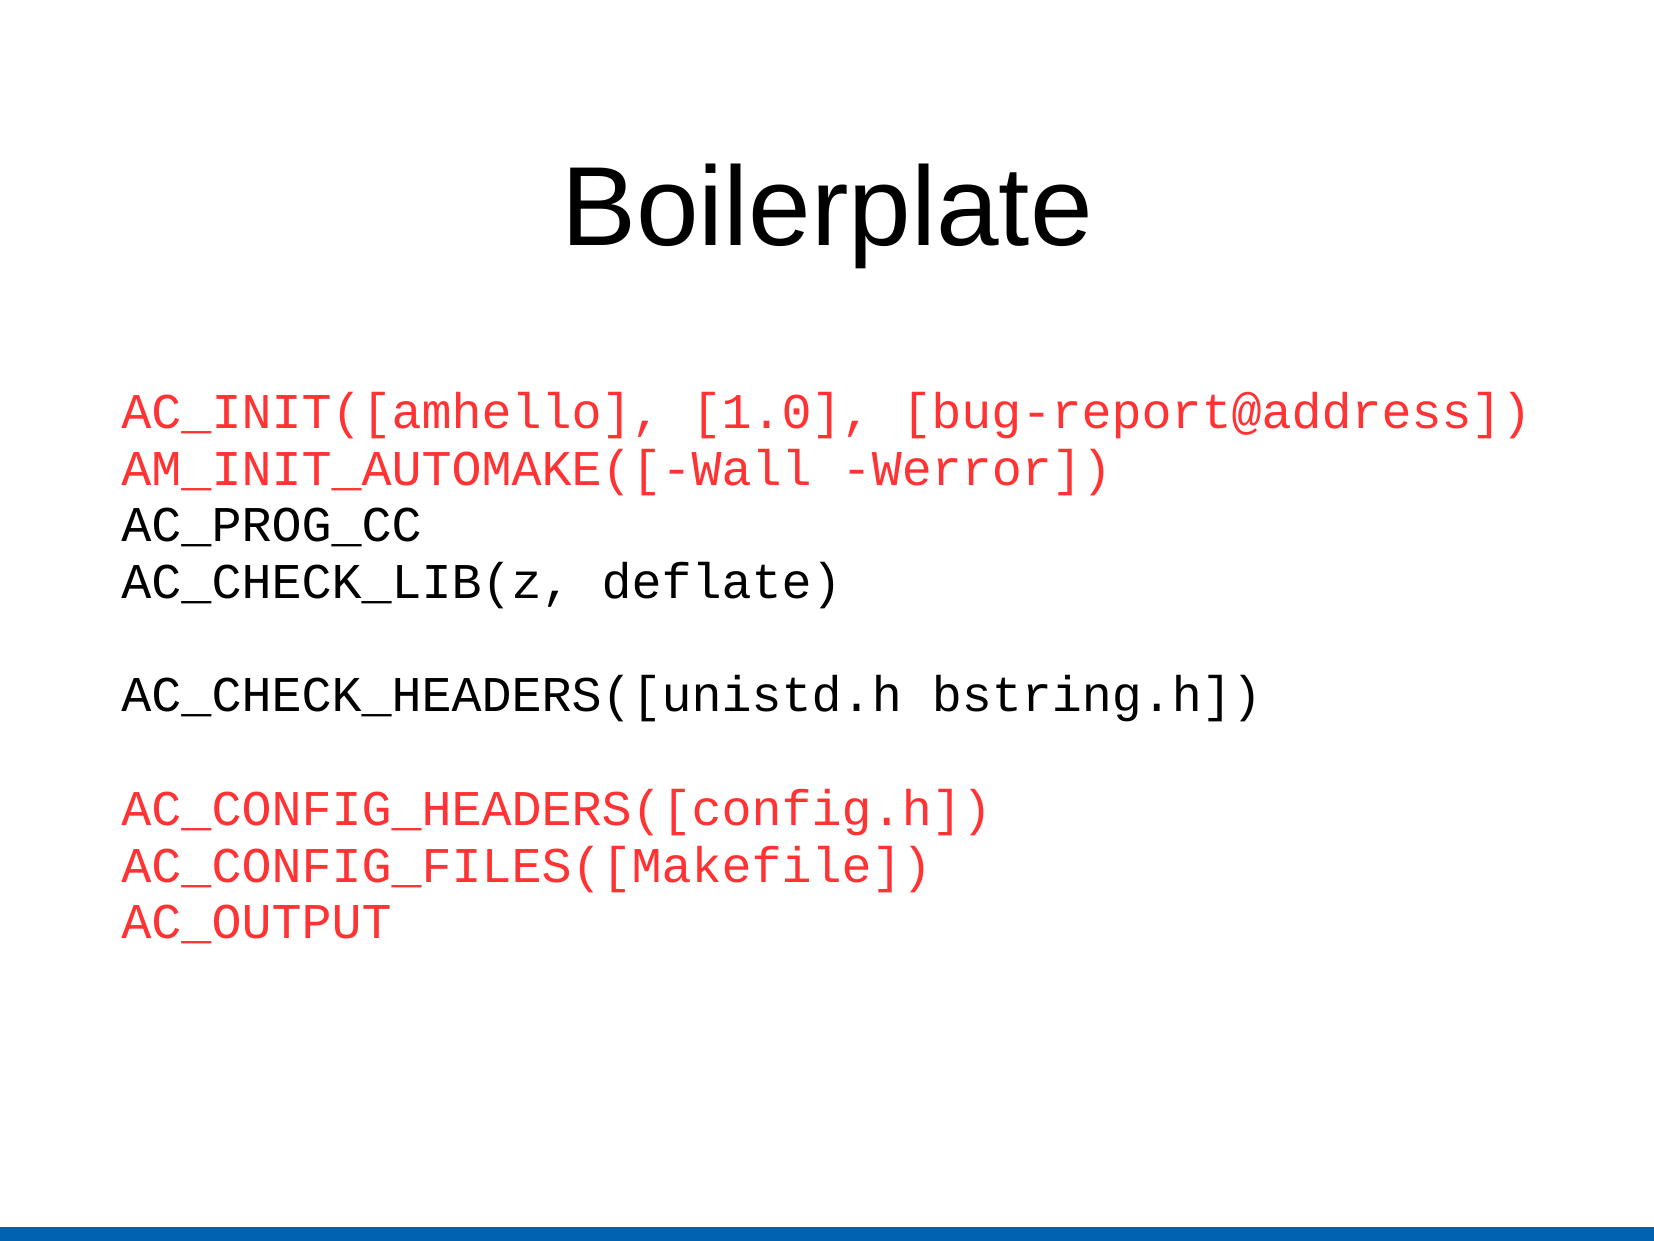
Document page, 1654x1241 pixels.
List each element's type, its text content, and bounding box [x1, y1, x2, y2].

title Boilerplate [121, 102, 1533, 311]
subtitle AC_INIT([amhello], [1.0], [bug-report@address]) AM_INIT_AUTOMAKE([-Wall -Werror]) AC_PROG_CC AC_CHECK_LIB(z, deflate) AC_CHECK_HEADERS([unistd.h bstring.h]) AC_CONFIG_HEADERS([config.h]) AC_CONFIG_FILES([Makefile]) AC_OUTPUT [121, 315, 1533, 1156]
